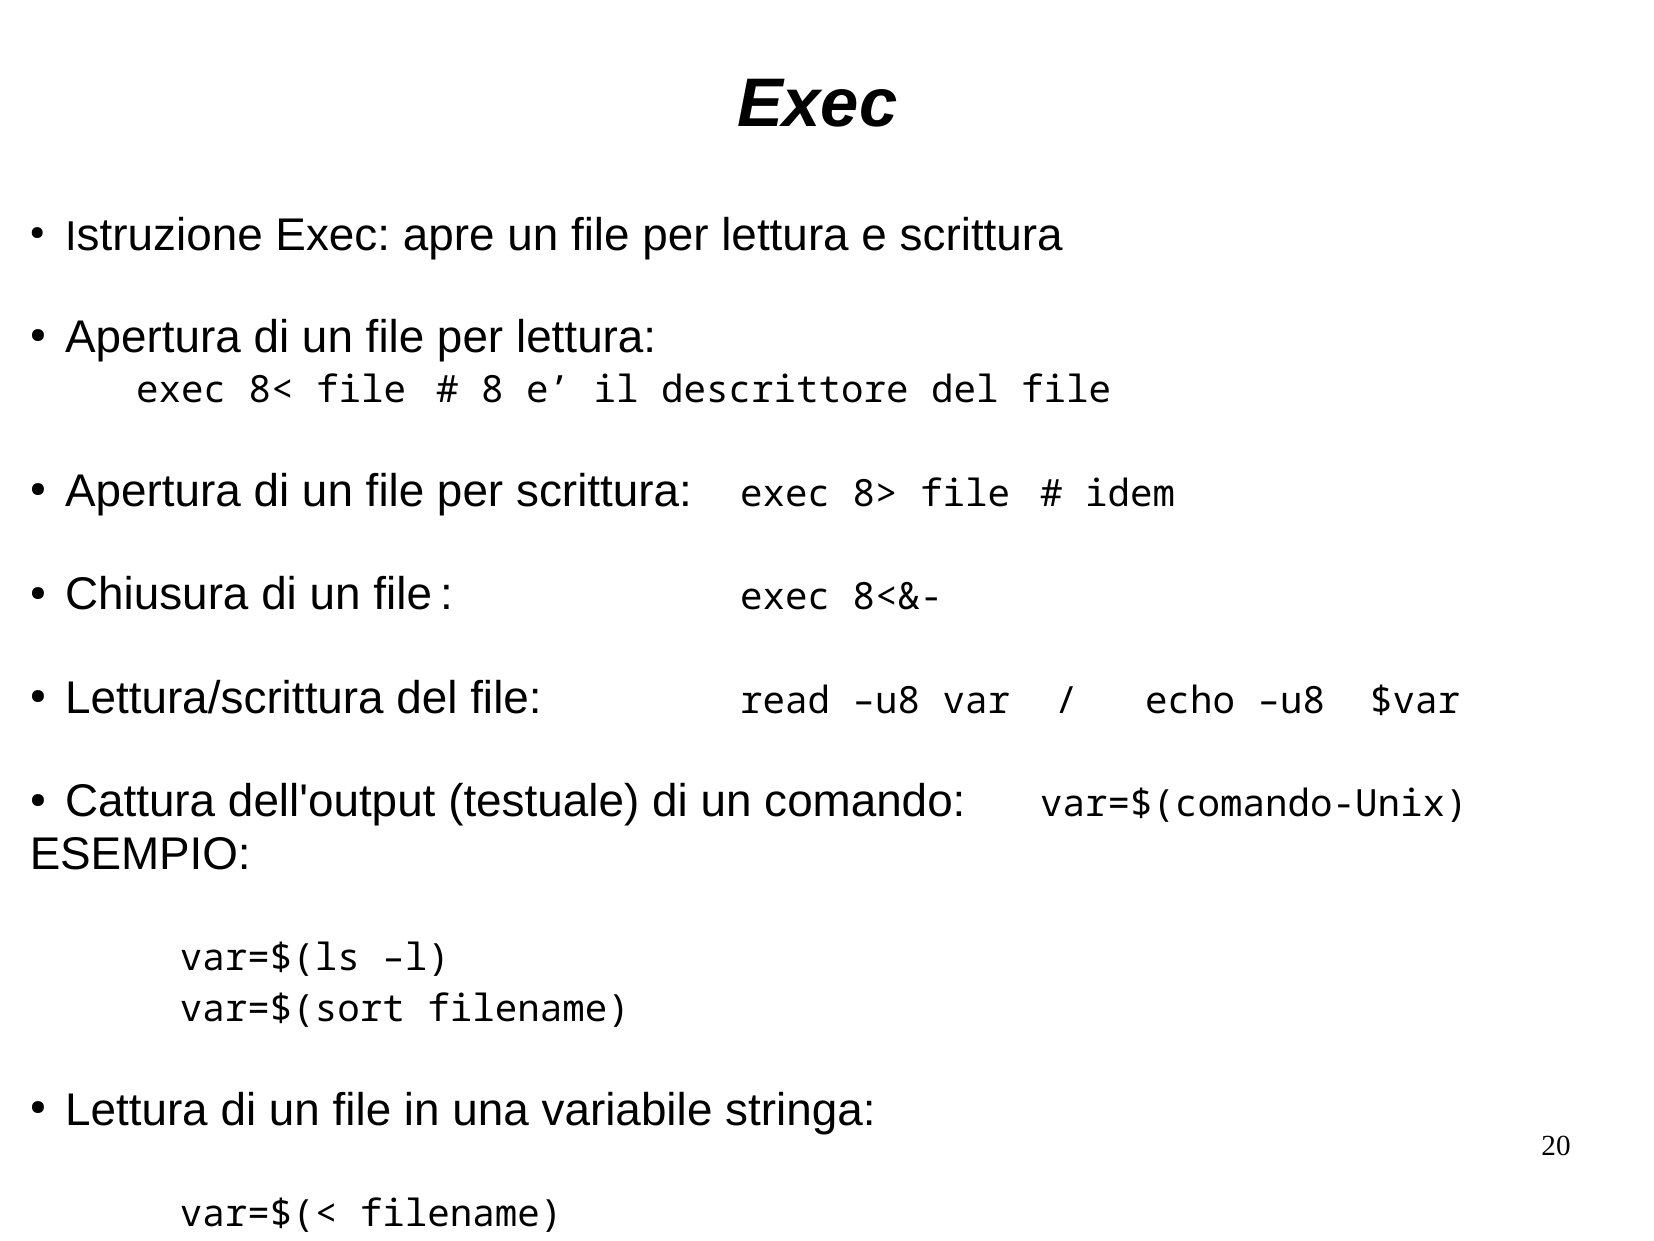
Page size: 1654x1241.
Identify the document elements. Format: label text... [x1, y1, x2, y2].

text_box Istruzione Exec: apre un file per lettura e scrittura Apertura di un file per lettura: exec 8< file # 8 e’ il descrittore del file Apertura di un file per scrittura: exec 8> file # idem Chiusura di un file : exec 8<&- Lettura/scrittura del file: read –u8 var / echo –u8 $var Cattura dell'output (testuale) di un comando: var=$(comando-Unix) ESEMPIO: var=$(ls –l) var=$(sort filename) Lettura di un file in una variabile stringa: var=$(< filename) [15, 201, 1636, 1186]
title Exec [82, 50, 1571, 201]
